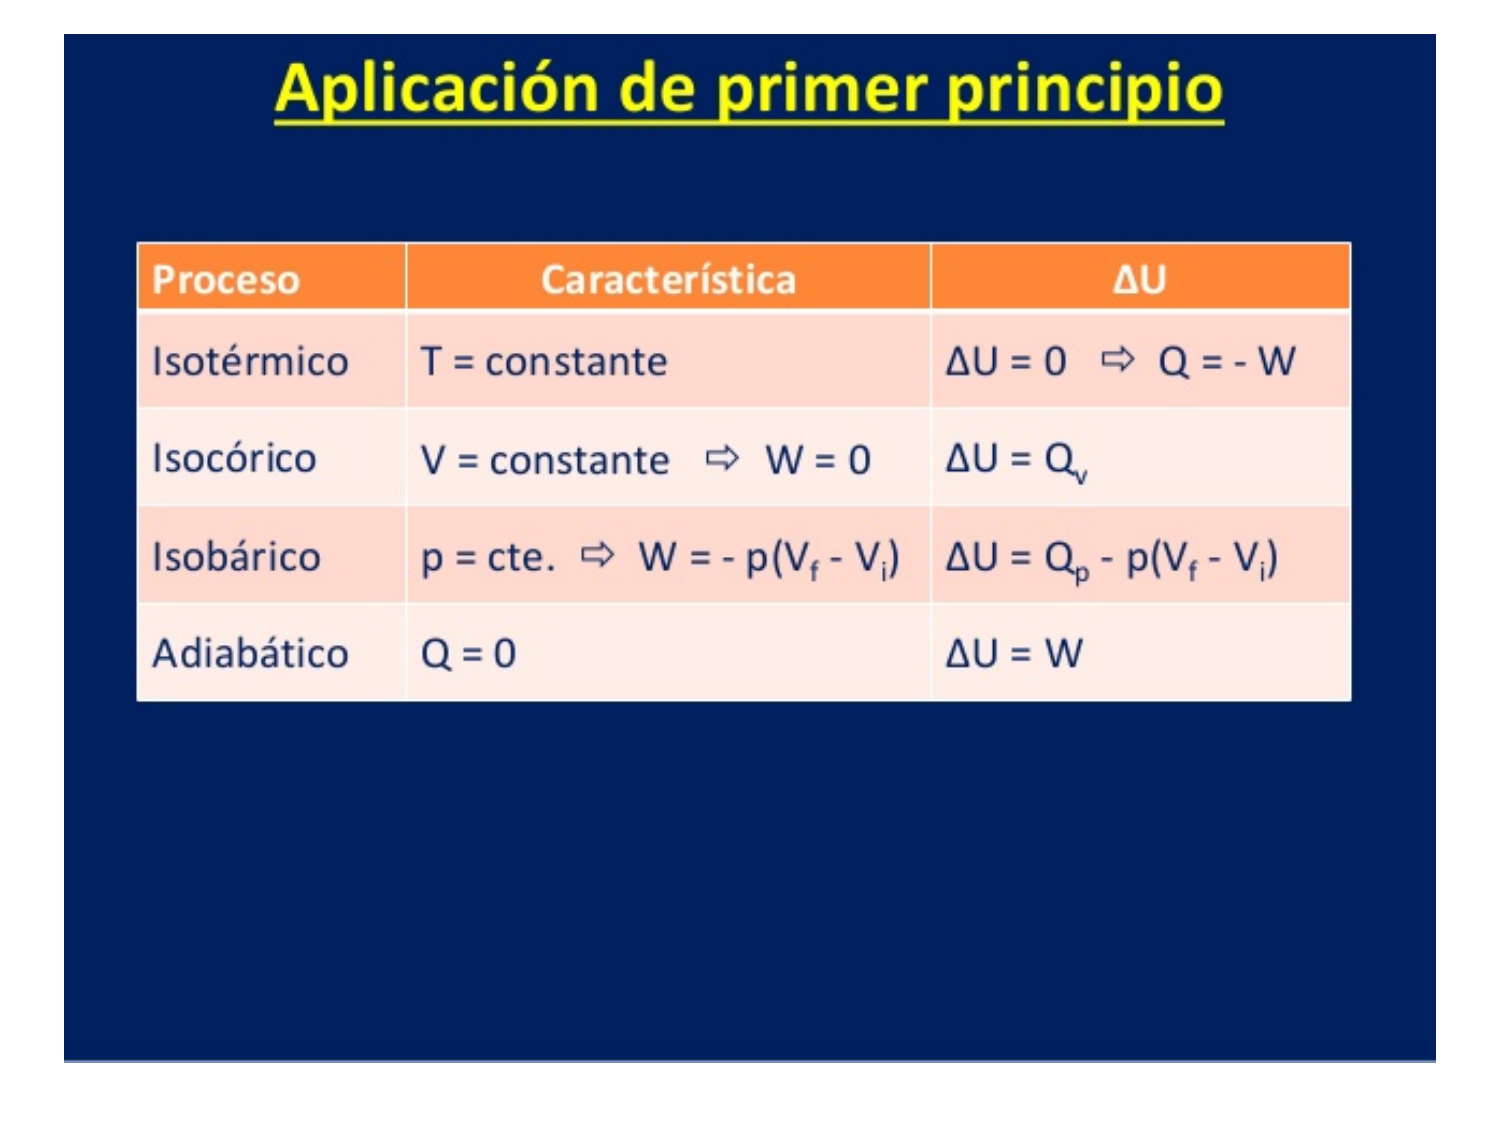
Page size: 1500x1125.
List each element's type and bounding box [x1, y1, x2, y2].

picture [64, 34, 1436, 1063]
